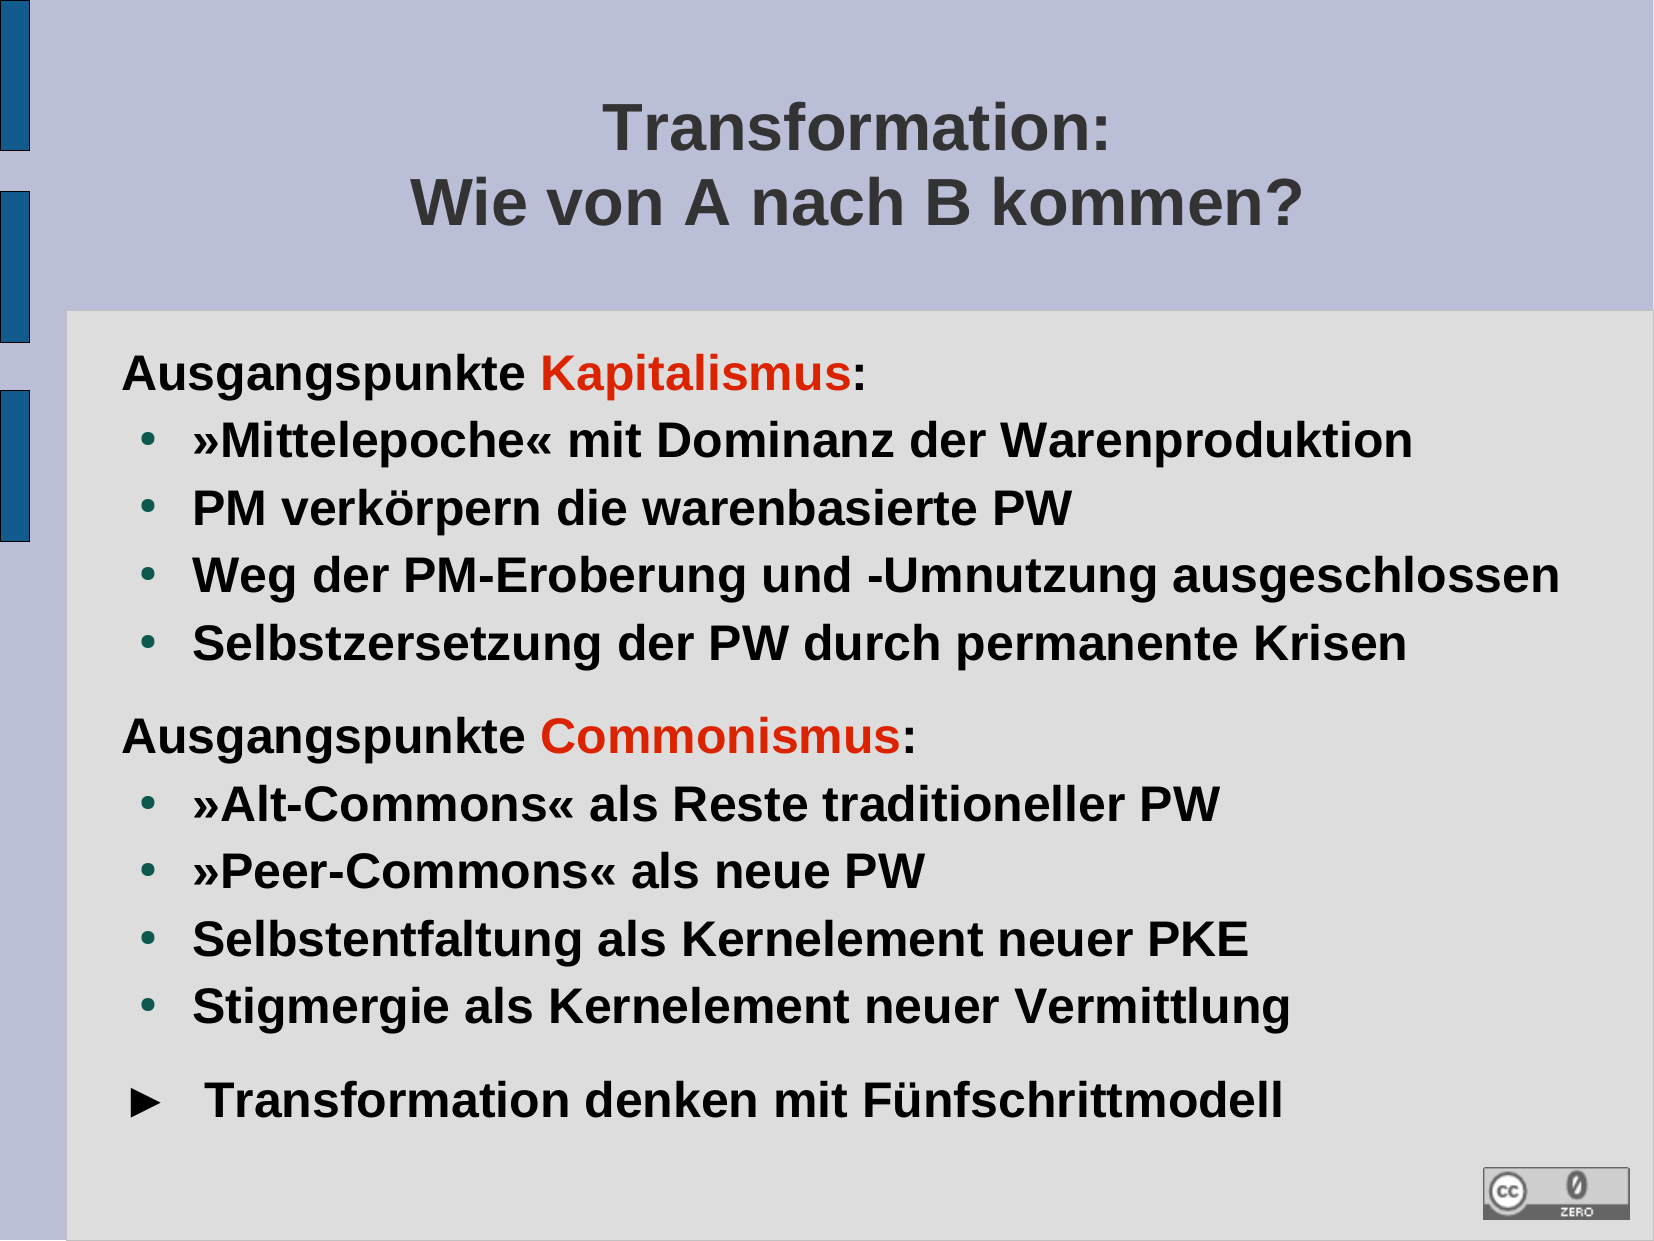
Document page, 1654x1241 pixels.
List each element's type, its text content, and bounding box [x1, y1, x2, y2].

picture [1483, 1167, 1630, 1220]
list Ausgangspunkte Kapitalismus: »Mittelepoche« mit Dominanz der Warenproduktion PM verkörpern die warenbasierte PW Weg der PM-Eroberung und -Umnutzung ausgeschlossen Selbstzersetzung der PW durch permanente Krisen Ausgangspunkte Commonismus: »Alt-Commons« als Reste traditioneller PW »Peer-Commons« als neue PW Selbstentfaltung als Kernelement neuer PKE Stigmergie als Kernelement neuer Vermittlung ► Transformation denken mit Fünfschrittmodell [121, 344, 1595, 1152]
title Transformation: Wie von A nach B kommen? [121, 61, 1595, 269]
